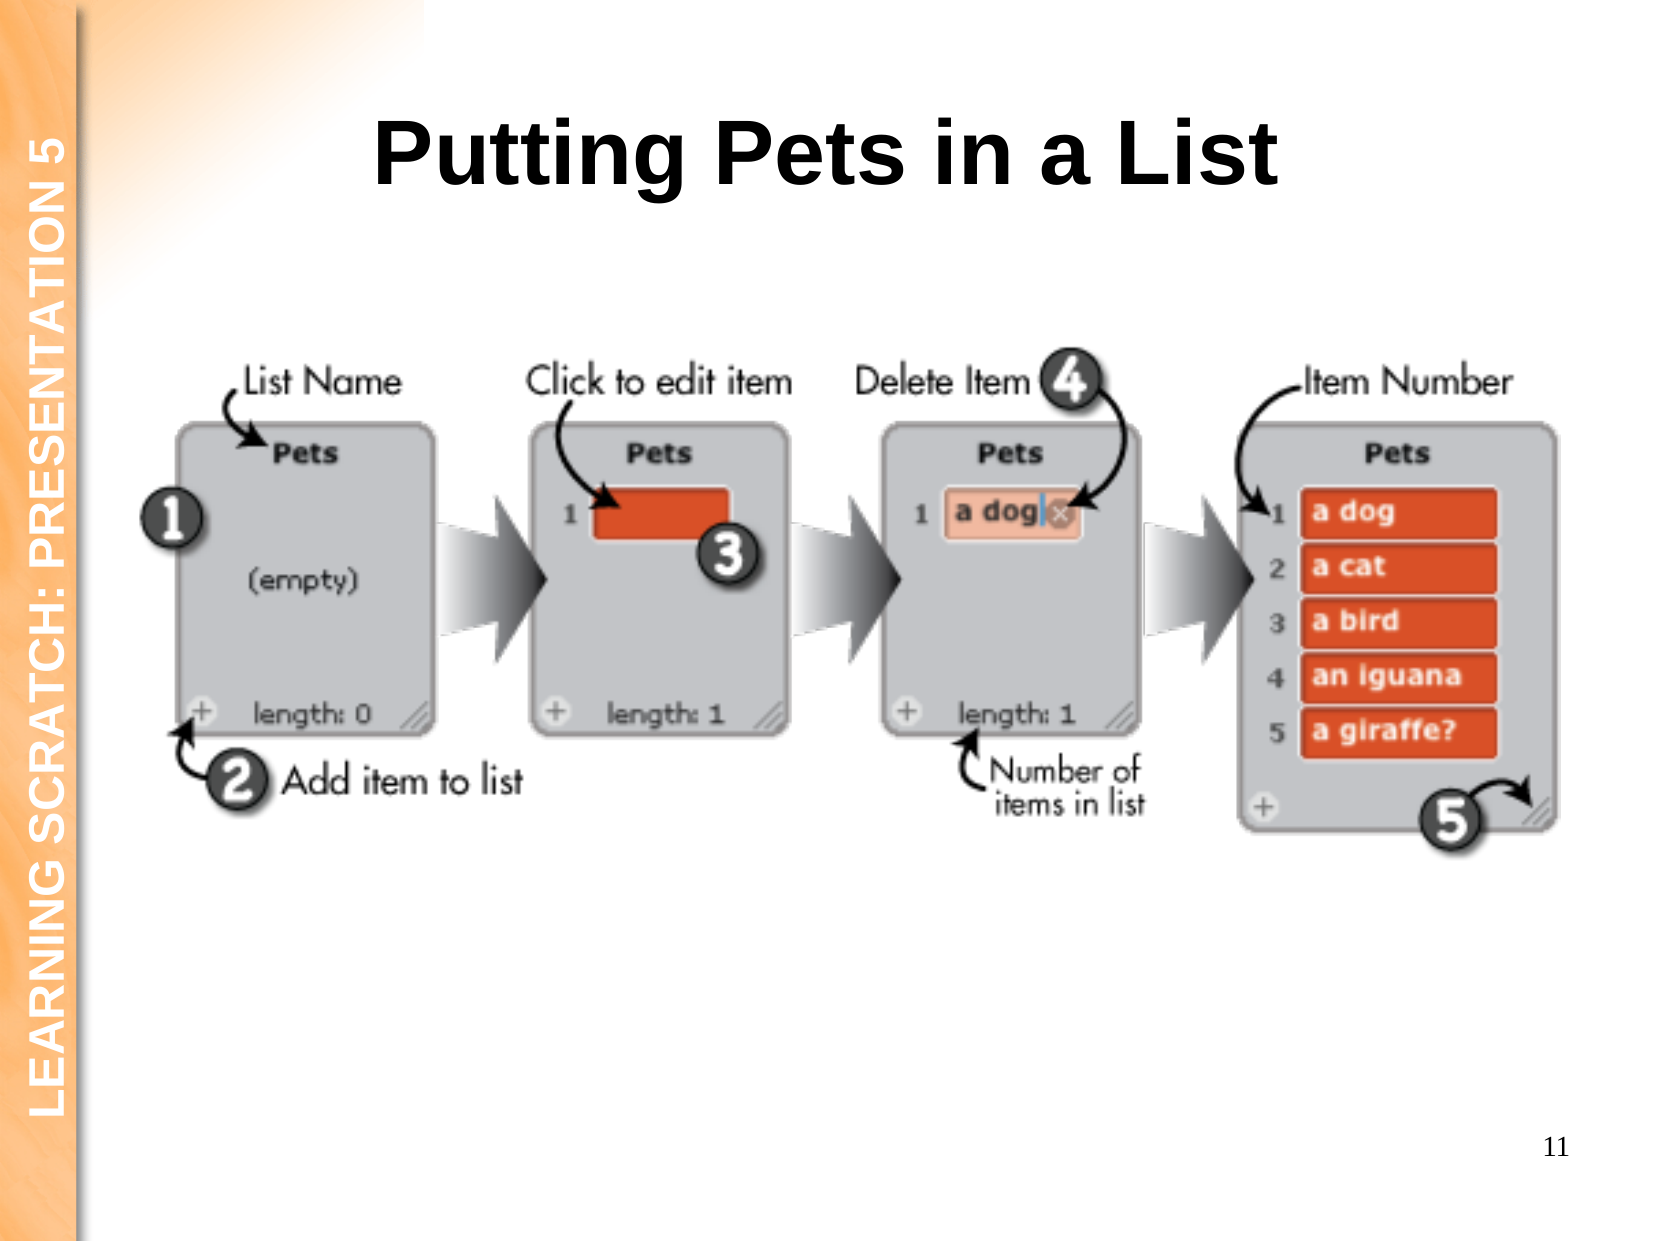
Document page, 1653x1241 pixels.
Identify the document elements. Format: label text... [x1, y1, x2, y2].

picture [0, 0, 1561, 1241]
title Putting Pets in a List [82, 56, 1571, 250]
